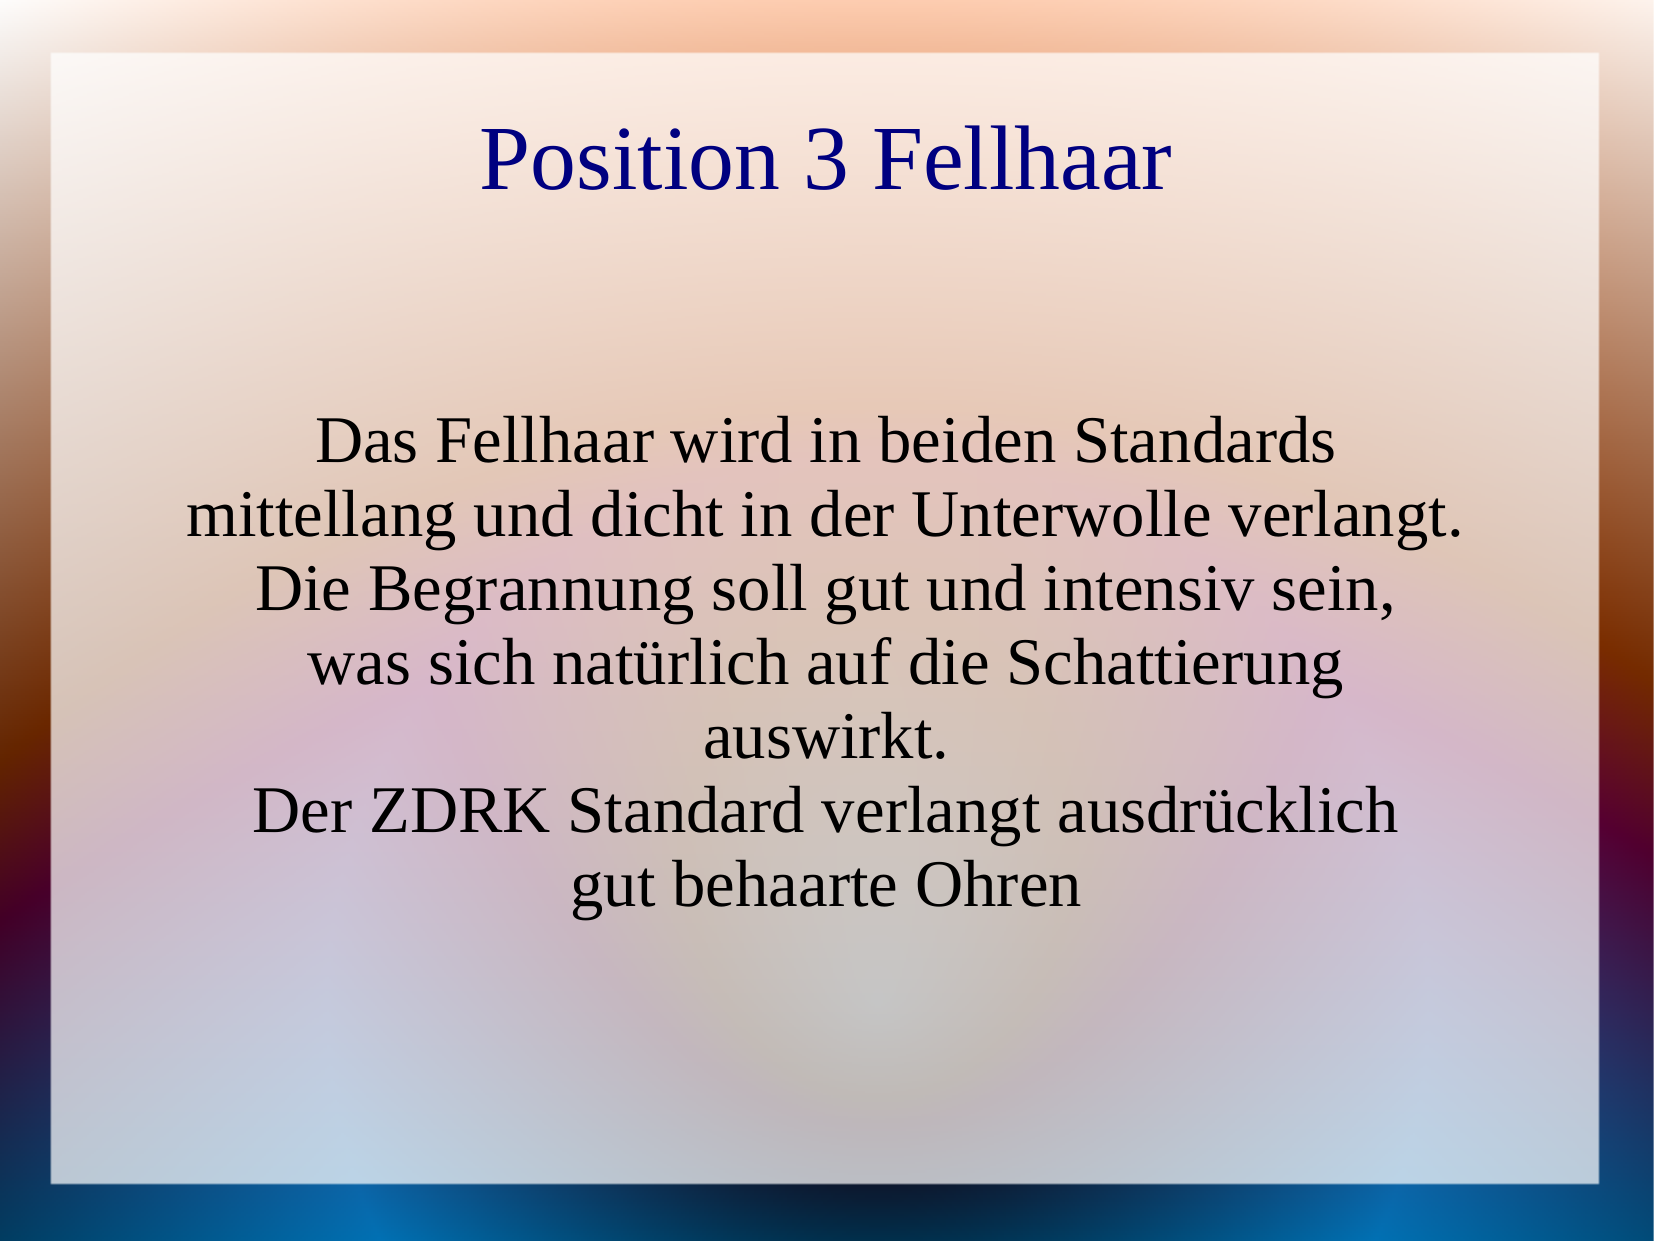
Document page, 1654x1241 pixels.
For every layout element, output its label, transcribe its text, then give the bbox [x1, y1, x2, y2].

title Position 3 Fellhaar [82, 62, 1571, 256]
picture [0, 0, 1654, 1241]
subtitle Das Fellhaar wird in beiden Standards mittellang und dicht in der Unterwolle verlangt. Die Begrannung soll gut und intensiv sein, was sich natürlich auf die Schattierung auswirkt. Der ZDRK Standard verlangt ausdrücklich gut behaarte Ohren [82, 297, 1571, 1027]
